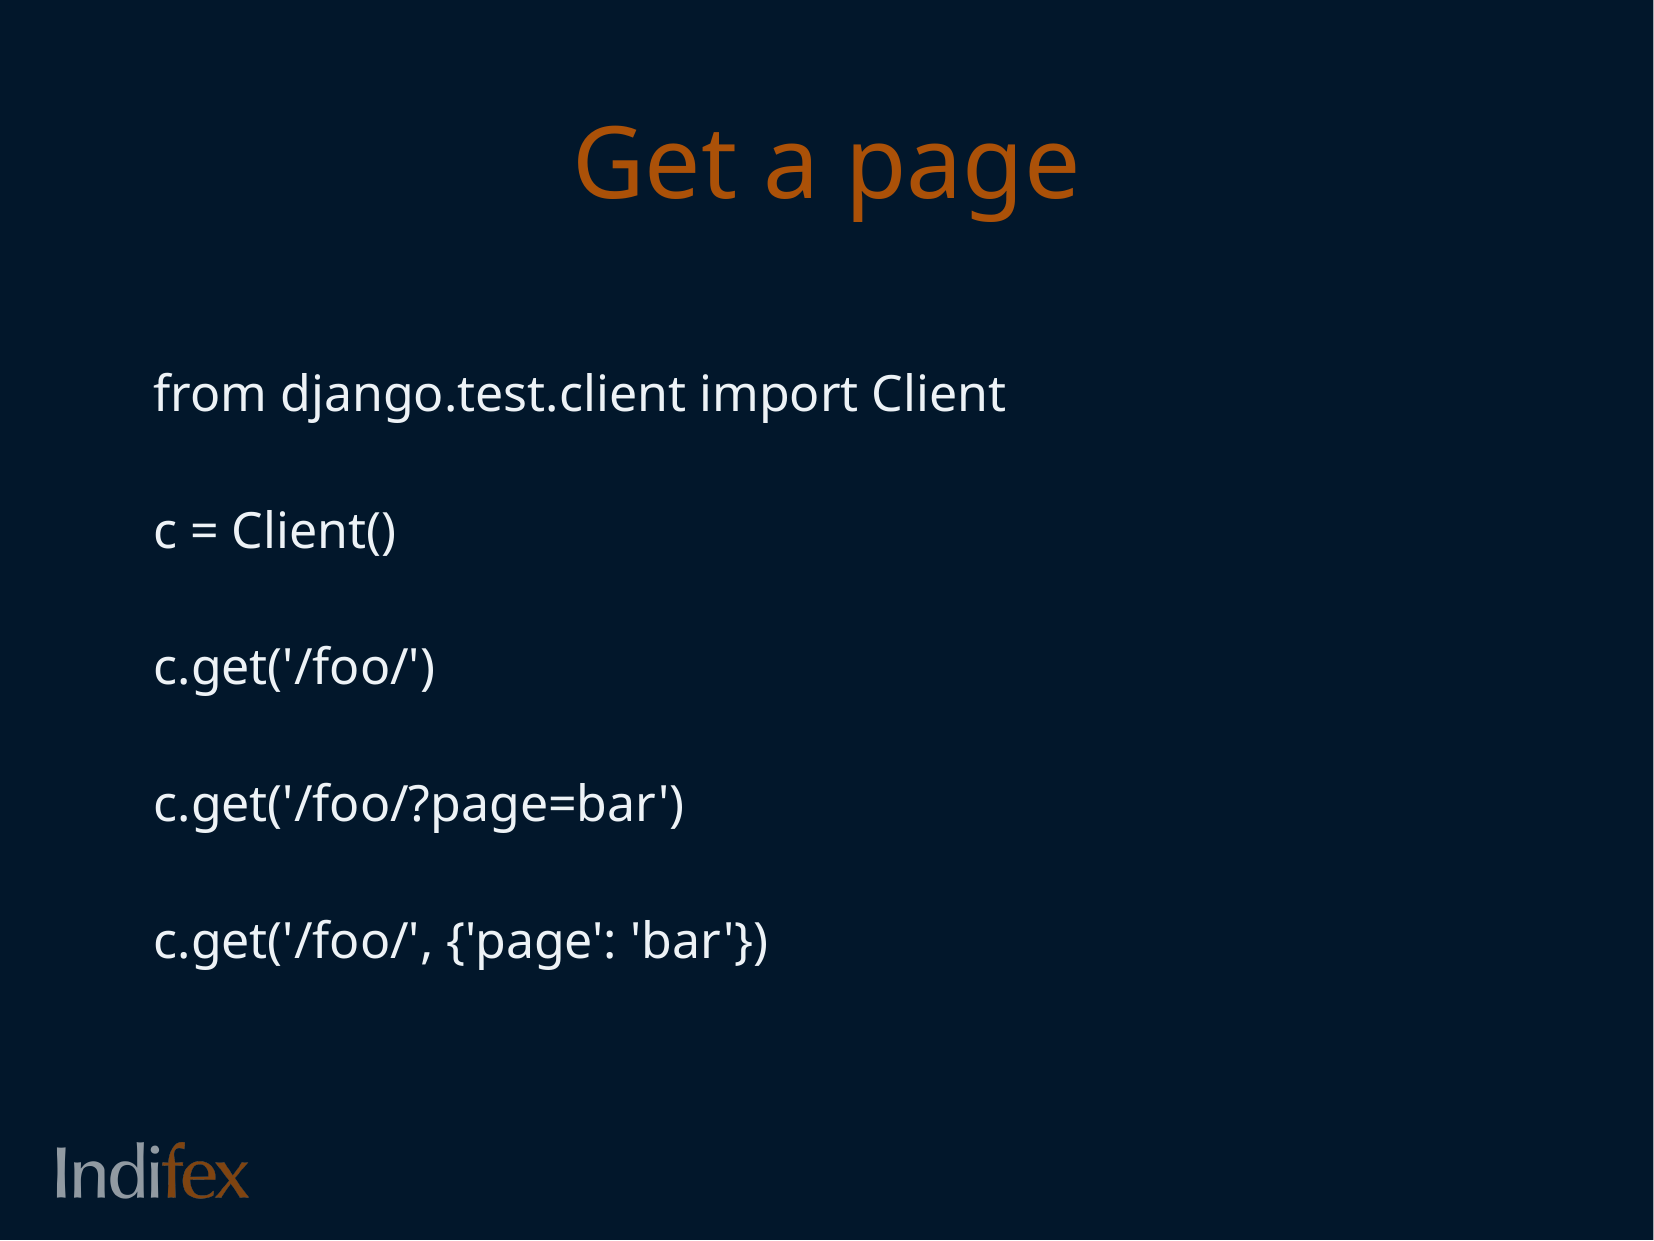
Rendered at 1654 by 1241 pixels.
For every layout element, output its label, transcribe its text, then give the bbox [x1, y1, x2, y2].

title Get a page [82, 49, 1571, 257]
picture [56, 1142, 249, 1241]
list from django.test.client import Client c = Client() c.get('/foo/') c.get('/foo/?page=bar') c.get('/foo/', {'page': 'bar'}) [82, 290, 1571, 1109]
